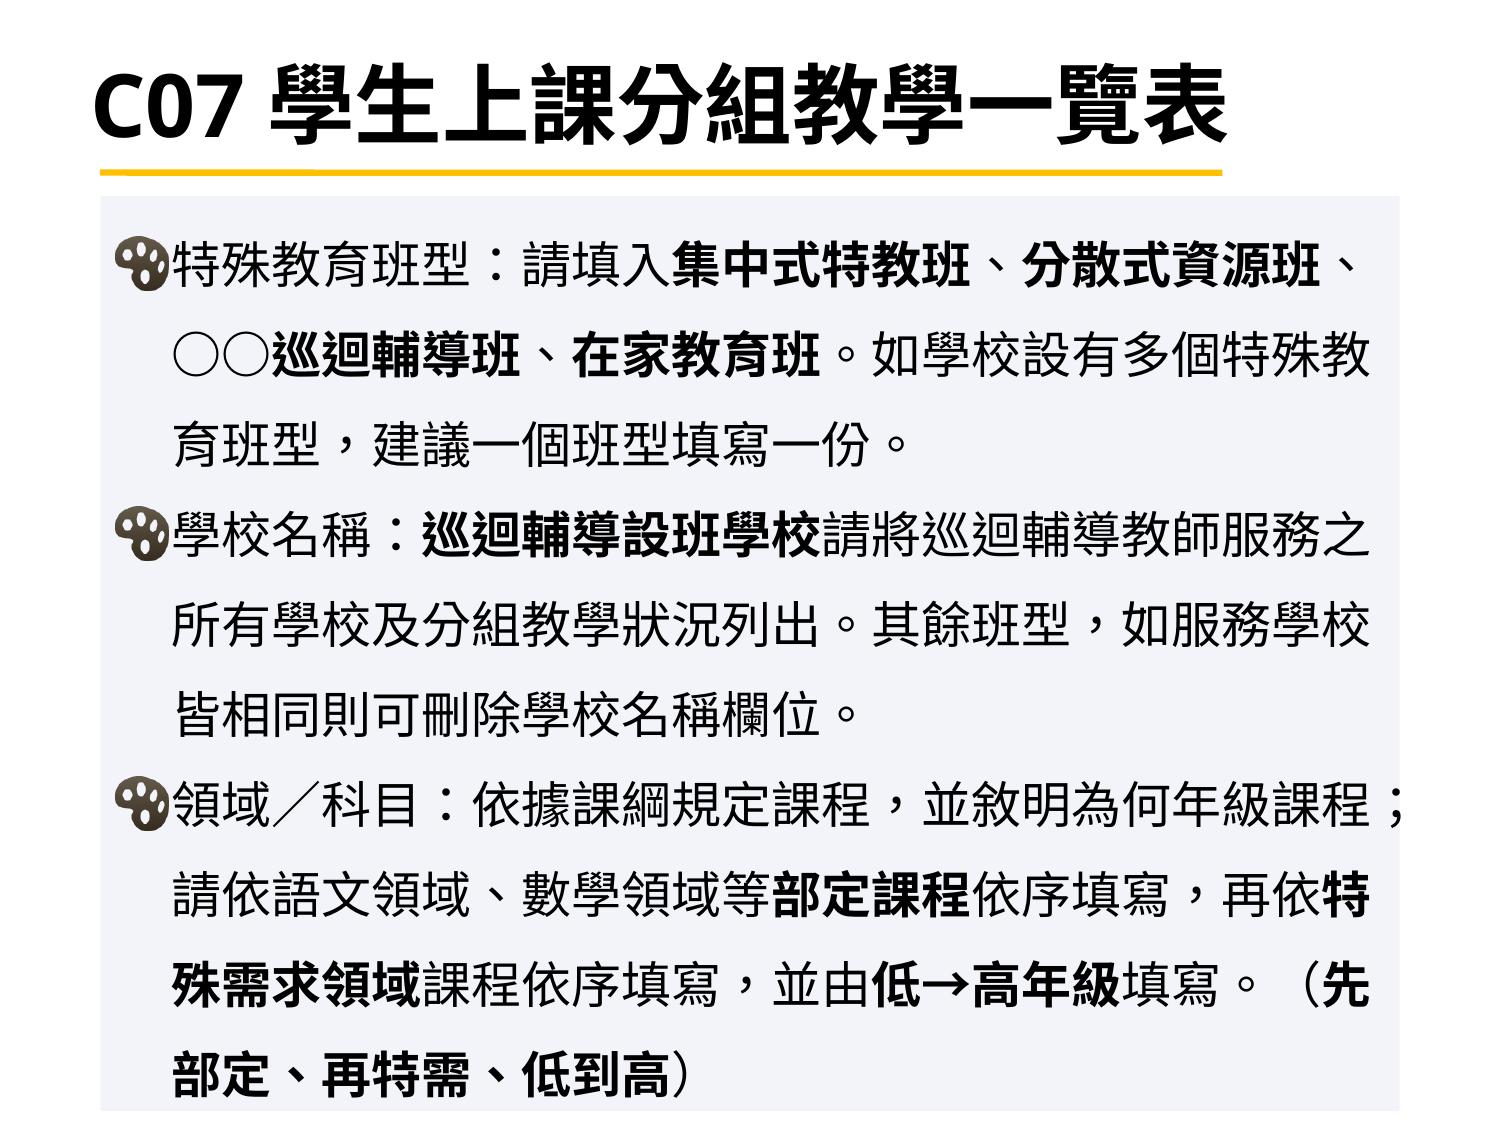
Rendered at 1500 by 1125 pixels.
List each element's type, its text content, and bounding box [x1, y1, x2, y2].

text_box C07學生上課分組教學一覽表 [75, 42, 1245, 163]
picture [115, 506, 169, 561]
picture [115, 236, 169, 291]
picture [115, 776, 169, 831]
text_box 特殊教育班型：請填入集中式特教班、分散式資源班、○○巡迴輔導班、在家教育班。如學校設有多個特殊教育班型，建議一個班型填寫一份。 學校名稱：巡迴輔導設班學校請將巡迴輔導教師服務之所有學校及分組教學狀況列出。其餘班型，如服務學校皆相同則可刪除學校名稱欄位。 領域／科目：依據課綱規定課程，並敘明為何年級課程；請依語文領域、數學領域等部定課程依序填寫，再依特殊需求領域課程依序填寫，並由低→高年級填寫。（先部定、再特需、低到高） [100, 196, 1400, 1112]
